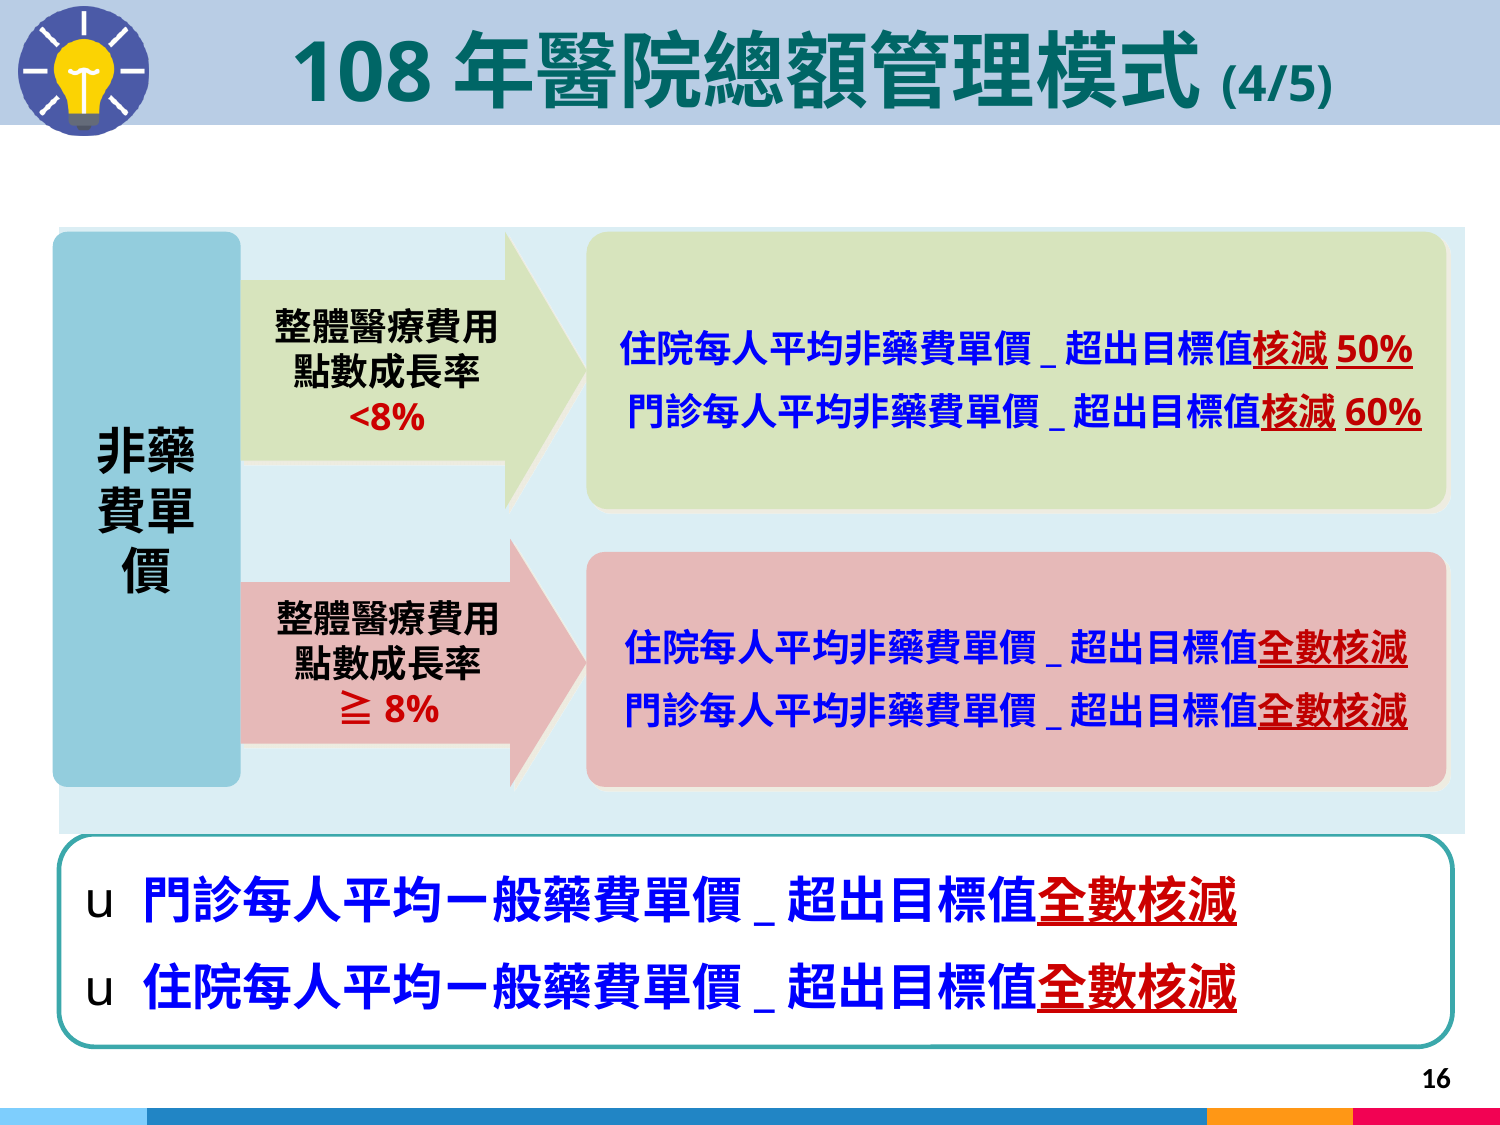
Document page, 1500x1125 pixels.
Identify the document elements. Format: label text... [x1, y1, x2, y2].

text_box 整體醫療費用 點數成長率 <8% [240, 231, 586, 510]
text_box 整體醫療費用 點數成長率 ≧8% [240, 538, 586, 787]
text_box 門診每人平均ㄧ般藥費單價_超出目標值全數核減 住院每人平均ㄧ般藥費單價_超出目標值全數核減 [58, 834, 1453, 1047]
text_box <編號> [1391, 1043, 1482, 1113]
text_box 非藥費單價 [52, 231, 241, 787]
text_box [59, 227, 1465, 834]
text_box 住院每人平均非藥費單價_超出目標值全數核減 門診每人平均非藥費單價_超出目標值全數核減 [586, 551, 1447, 787]
picture [18, 6, 149, 137]
text_box 住院每人平均非藥費單價_超出目標值核減50% 門診每人平均非藥費單價_超出目標值核減60% [586, 231, 1447, 510]
title 108年醫院總額管理模式(4/5) [123, 4, 1500, 133]
